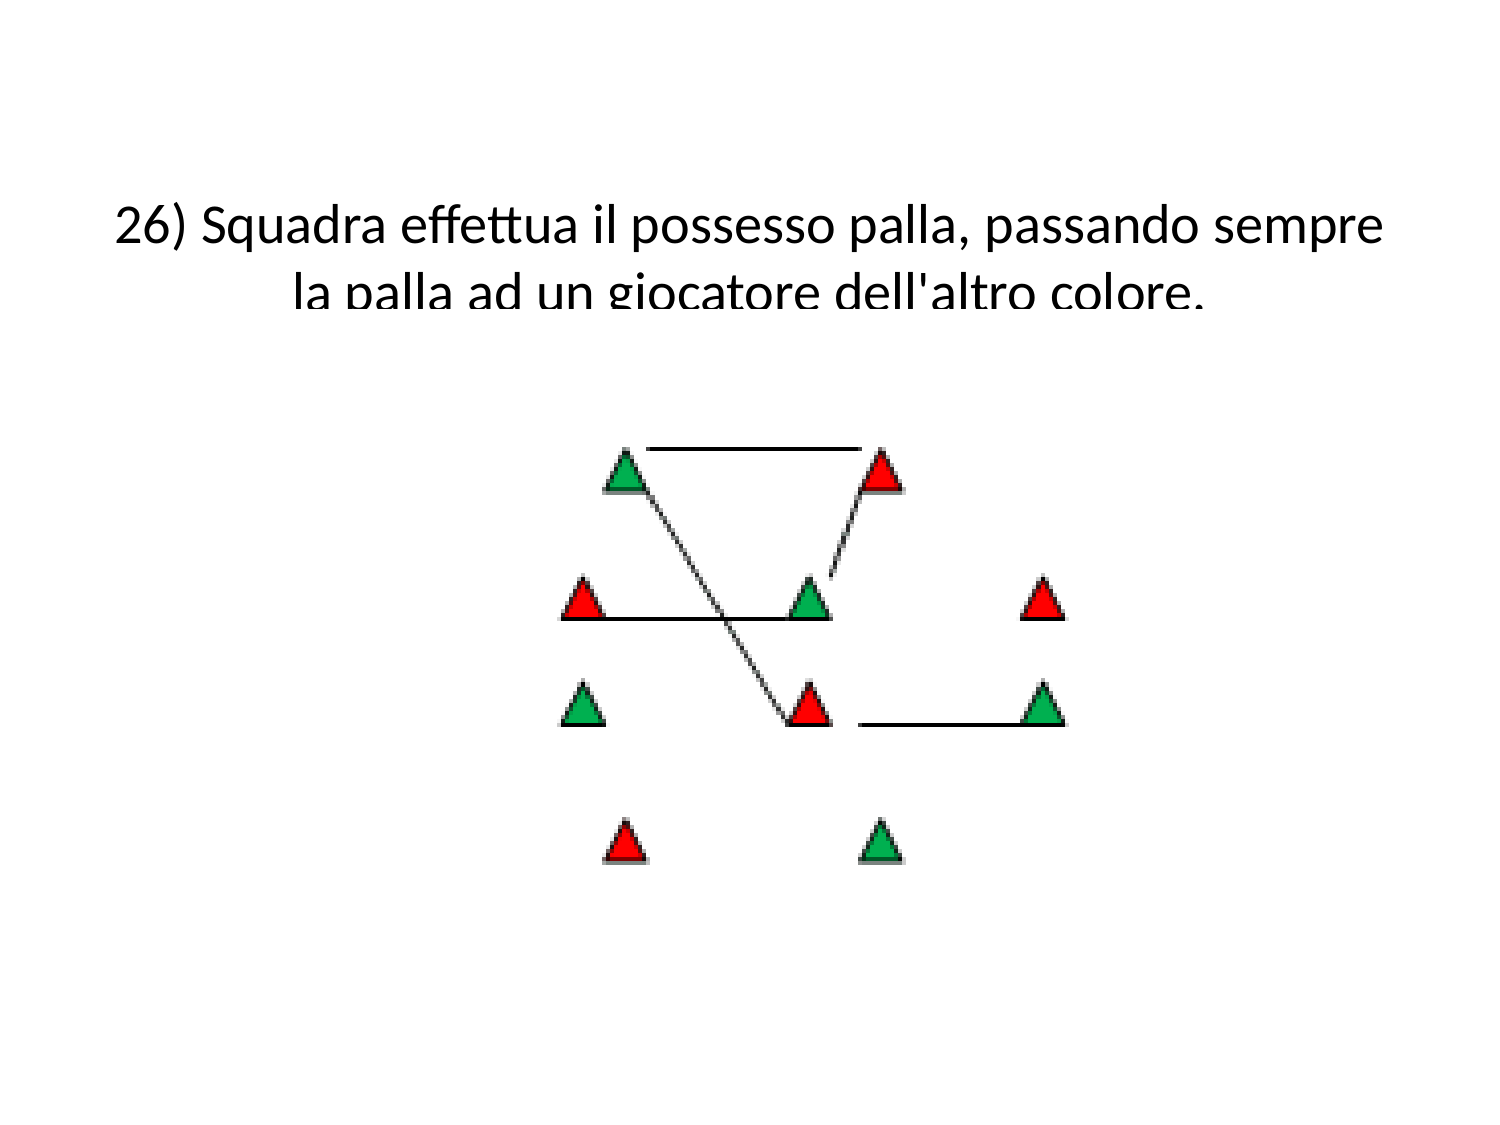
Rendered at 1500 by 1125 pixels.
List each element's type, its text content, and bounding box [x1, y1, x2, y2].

picture [265, 309, 1297, 1000]
title 26) Squadra effettua il possesso palla, passando sempre la palla ad un giocatore dell'altro colore. [75, 45, 1425, 233]
